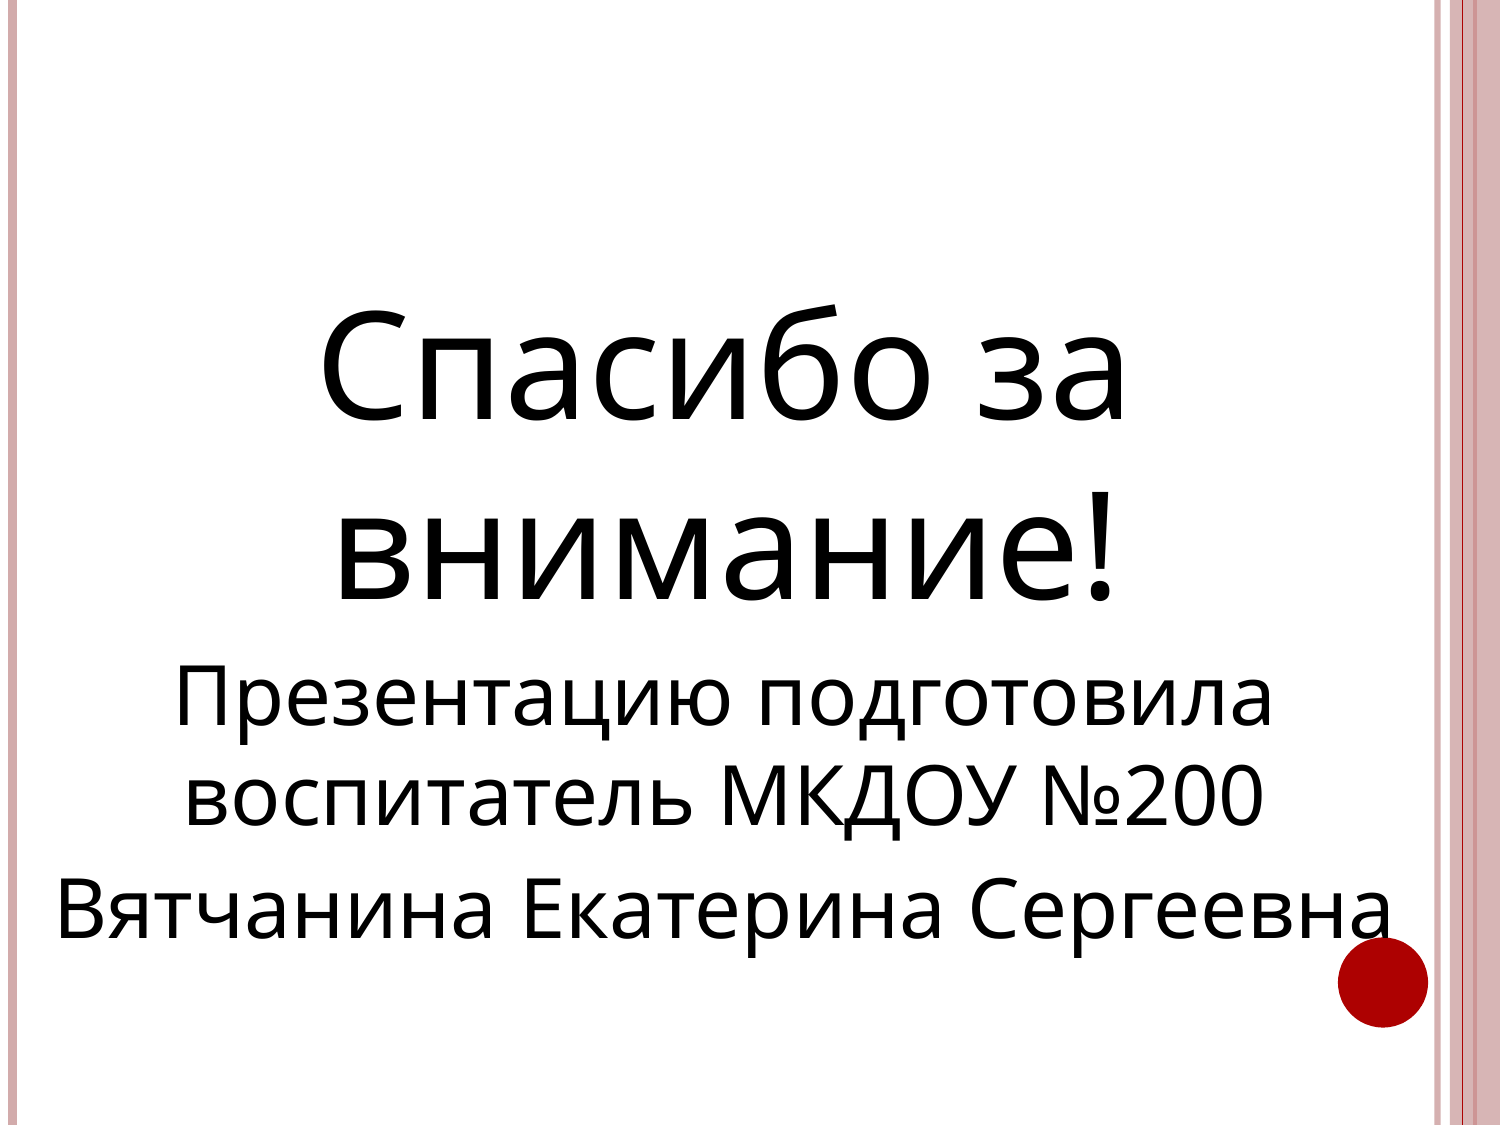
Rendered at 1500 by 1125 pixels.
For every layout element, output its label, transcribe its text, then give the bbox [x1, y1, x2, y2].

list Спасибо за внимание! Презентацию подготовила воспитатель МКДОУ №200 Вятчанина Екатерина Сергеевна [0, 262, 1450, 1062]
